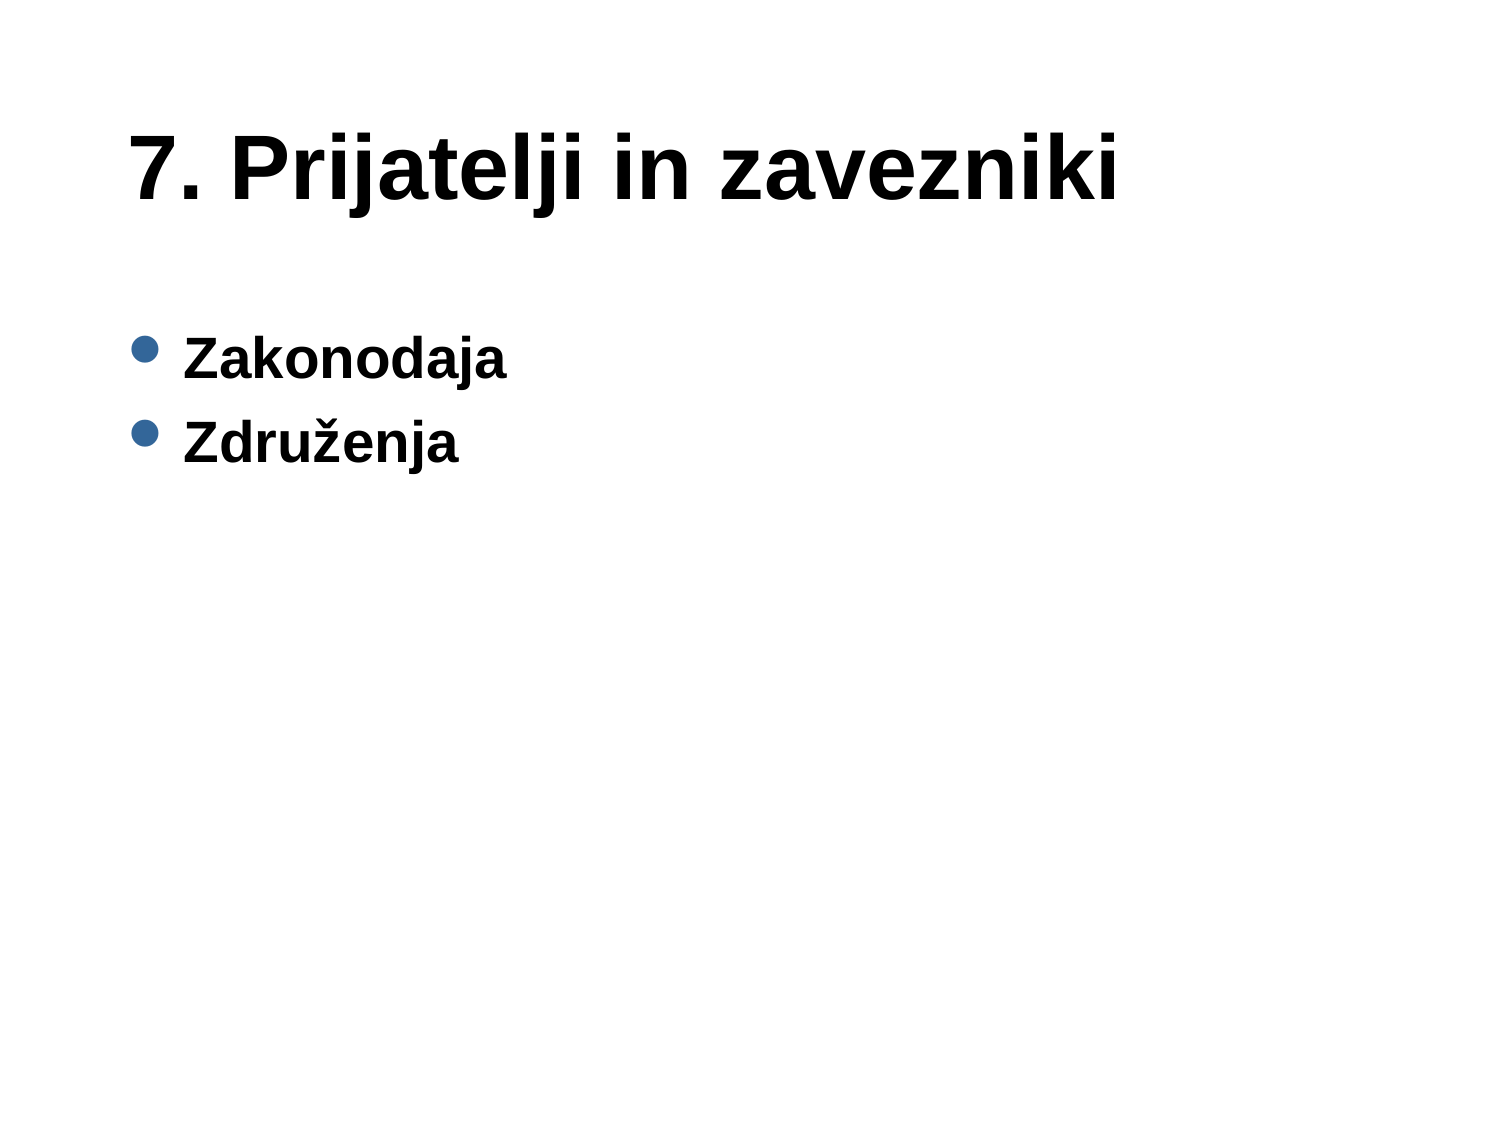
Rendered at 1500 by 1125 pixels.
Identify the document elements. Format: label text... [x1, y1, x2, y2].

title 7. Prijatelji in zavezniki [112, 37, 1388, 225]
list Zakonodaja Združenja [112, 312, 1388, 988]
